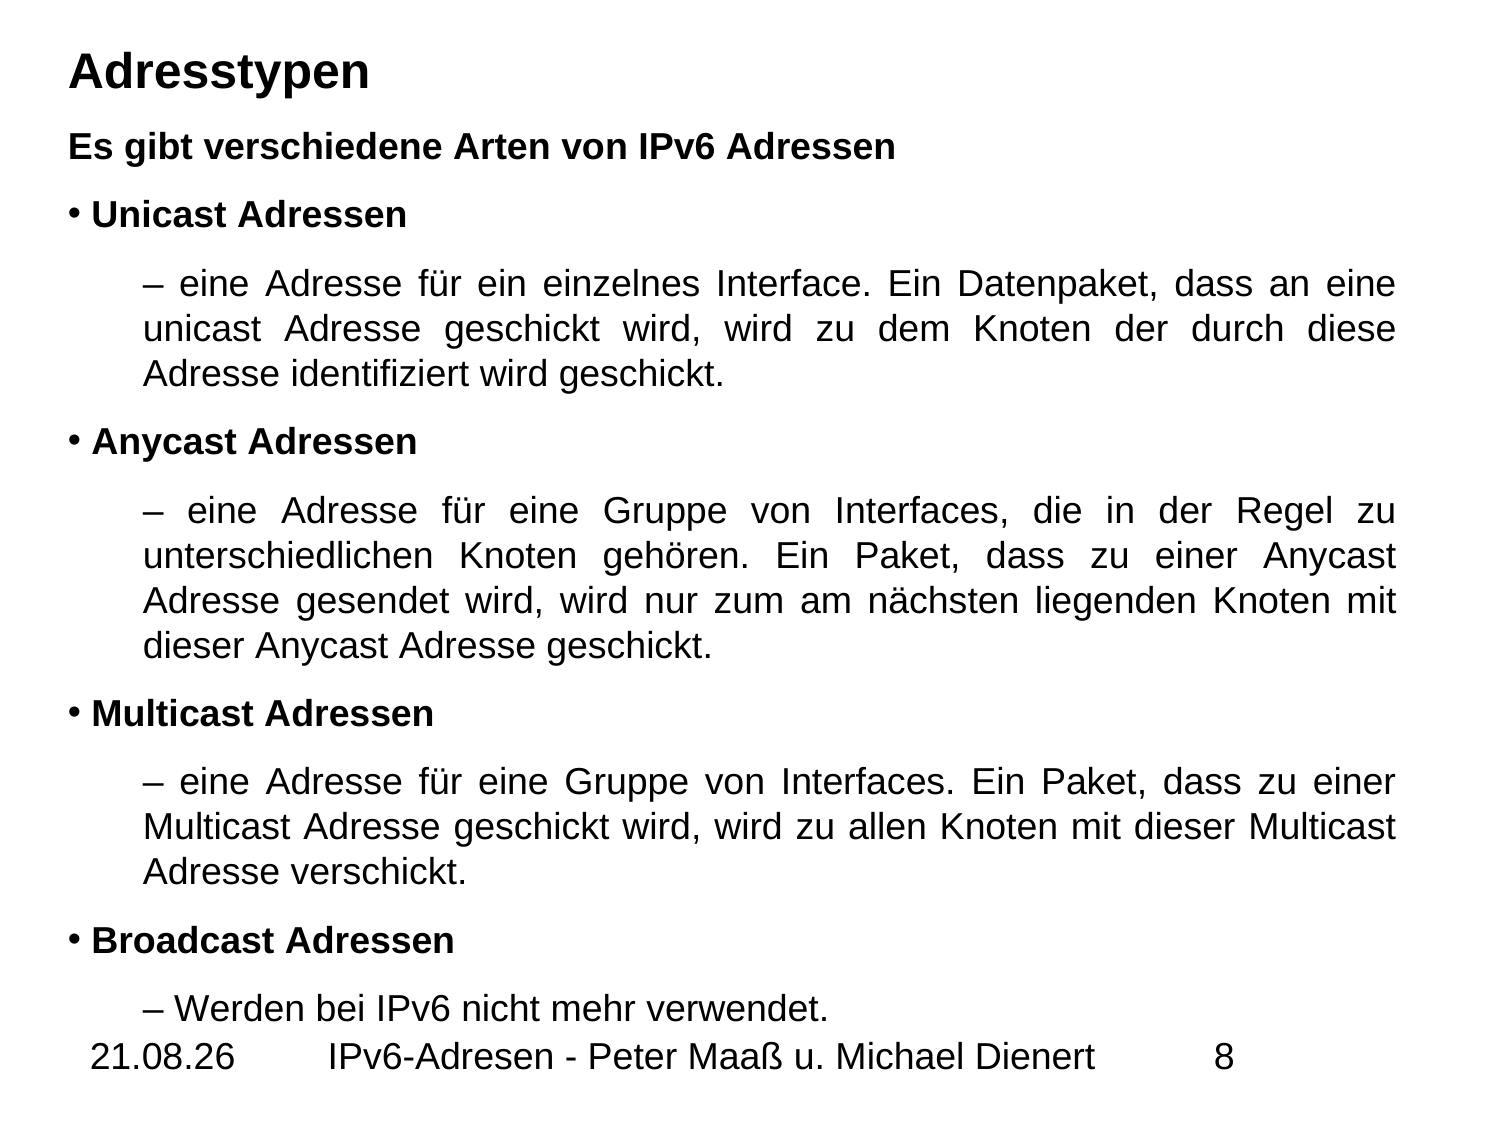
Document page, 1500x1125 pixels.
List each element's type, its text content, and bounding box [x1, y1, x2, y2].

text_box Adresstypen Es gibt verschiedene Arten von IPv6 Adressen Unicast Adressen – eine Adresse für ein einzelnes Interface. Ein Datenpaket, dass an eine unicast Adresse geschickt wird, wird zu dem Knoten der durch diese Adresse identifiziert wird geschickt. Anycast Adressen – eine Adresse für eine Gruppe von Interfaces, die in der Regel zu unterschiedlichen Knoten gehören. Ein Paket, dass zu einer Anycast Adresse gesendet wird, wird nur zum am nächsten liegenden Knoten mit dieser Anycast Adresse geschickt. Multicast Adressen – eine Adresse für eine Gruppe von Interfaces. Ein Paket, dass zu einer Multicast Adresse geschickt wird, wird zu allen Knoten mit dieser Multicast Adresse verschickt. Broadcast Adressen – Werden bei IPv6 nicht mehr verwendet. [53, 30, 1412, 1106]
